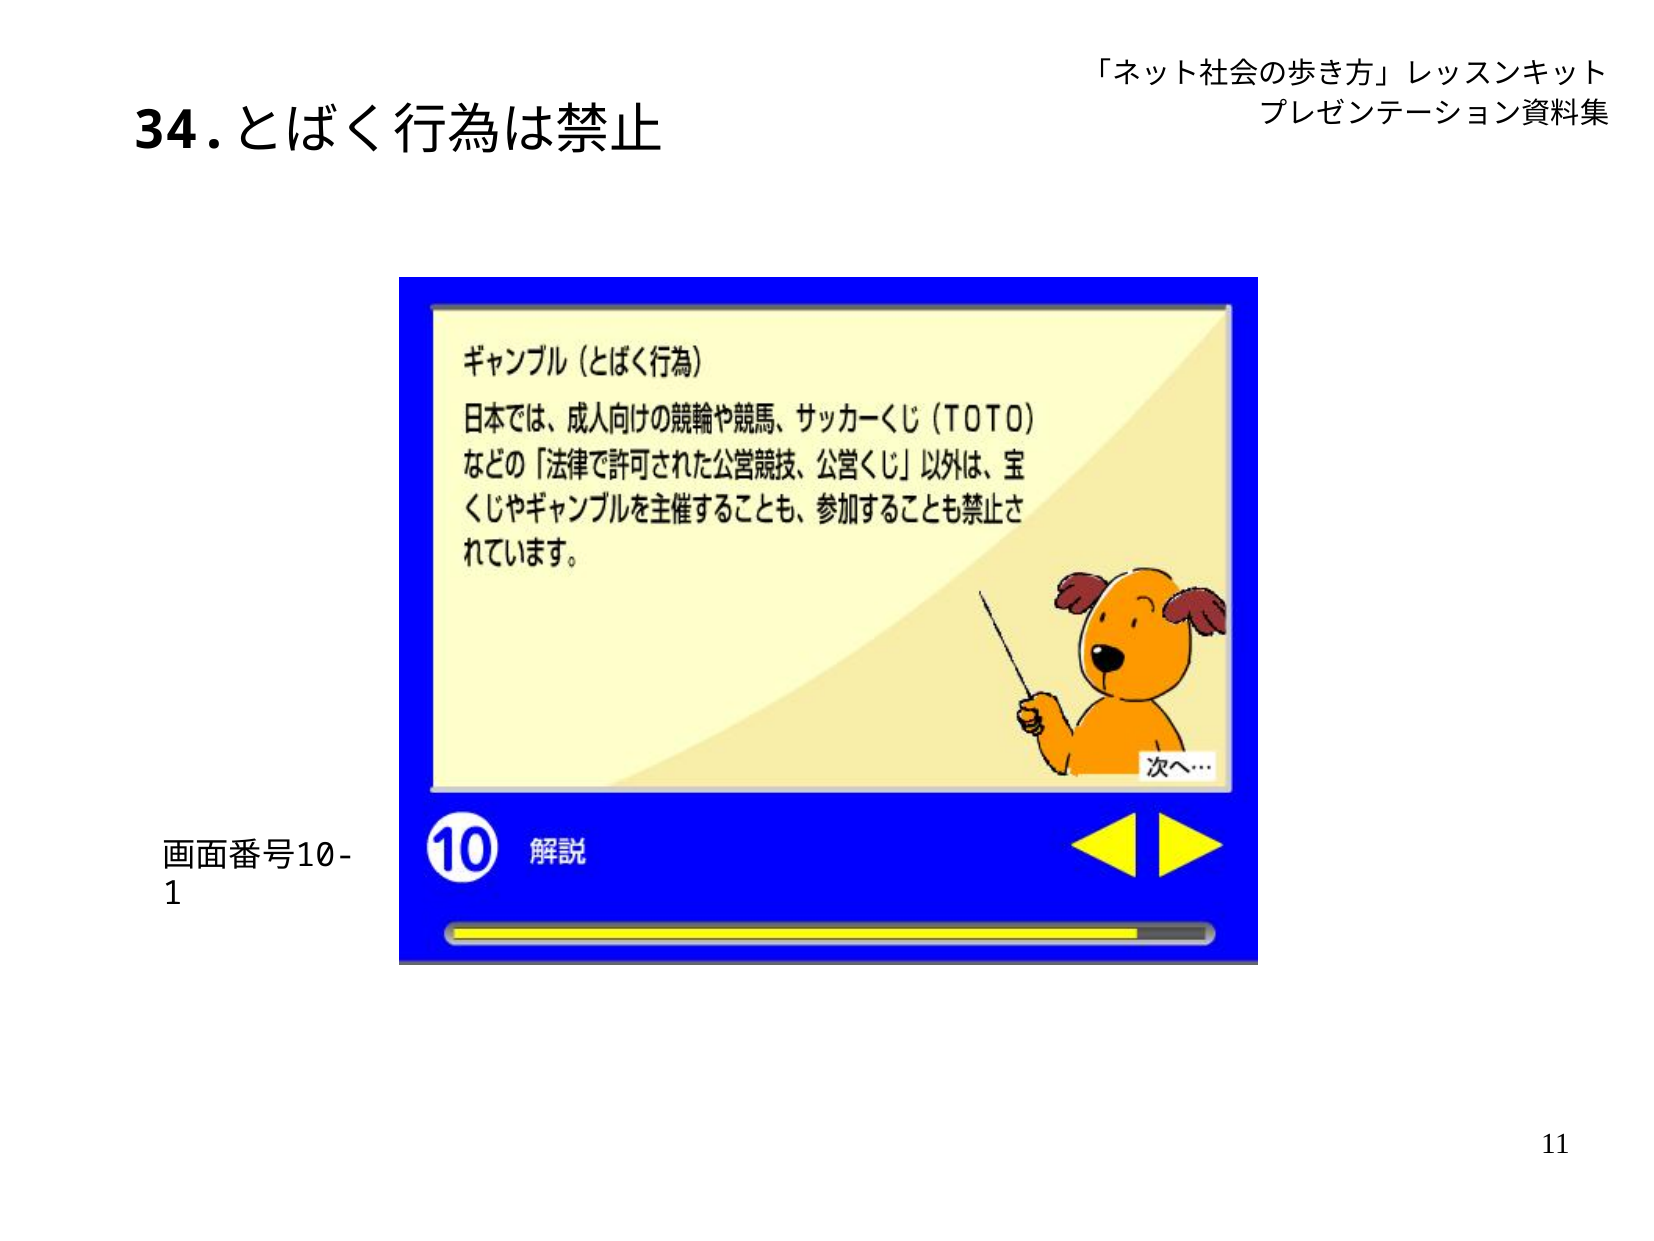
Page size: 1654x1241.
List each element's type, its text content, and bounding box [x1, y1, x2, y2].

text_box 34.とばく行為は禁止 [118, 88, 1241, 169]
text_box 「ネット社会の歩き方」レッスンキット プレゼンテーション資料集 [1062, 44, 1625, 139]
picture [399, 277, 1258, 965]
text_box 画面番号10-1 [147, 826, 384, 920]
